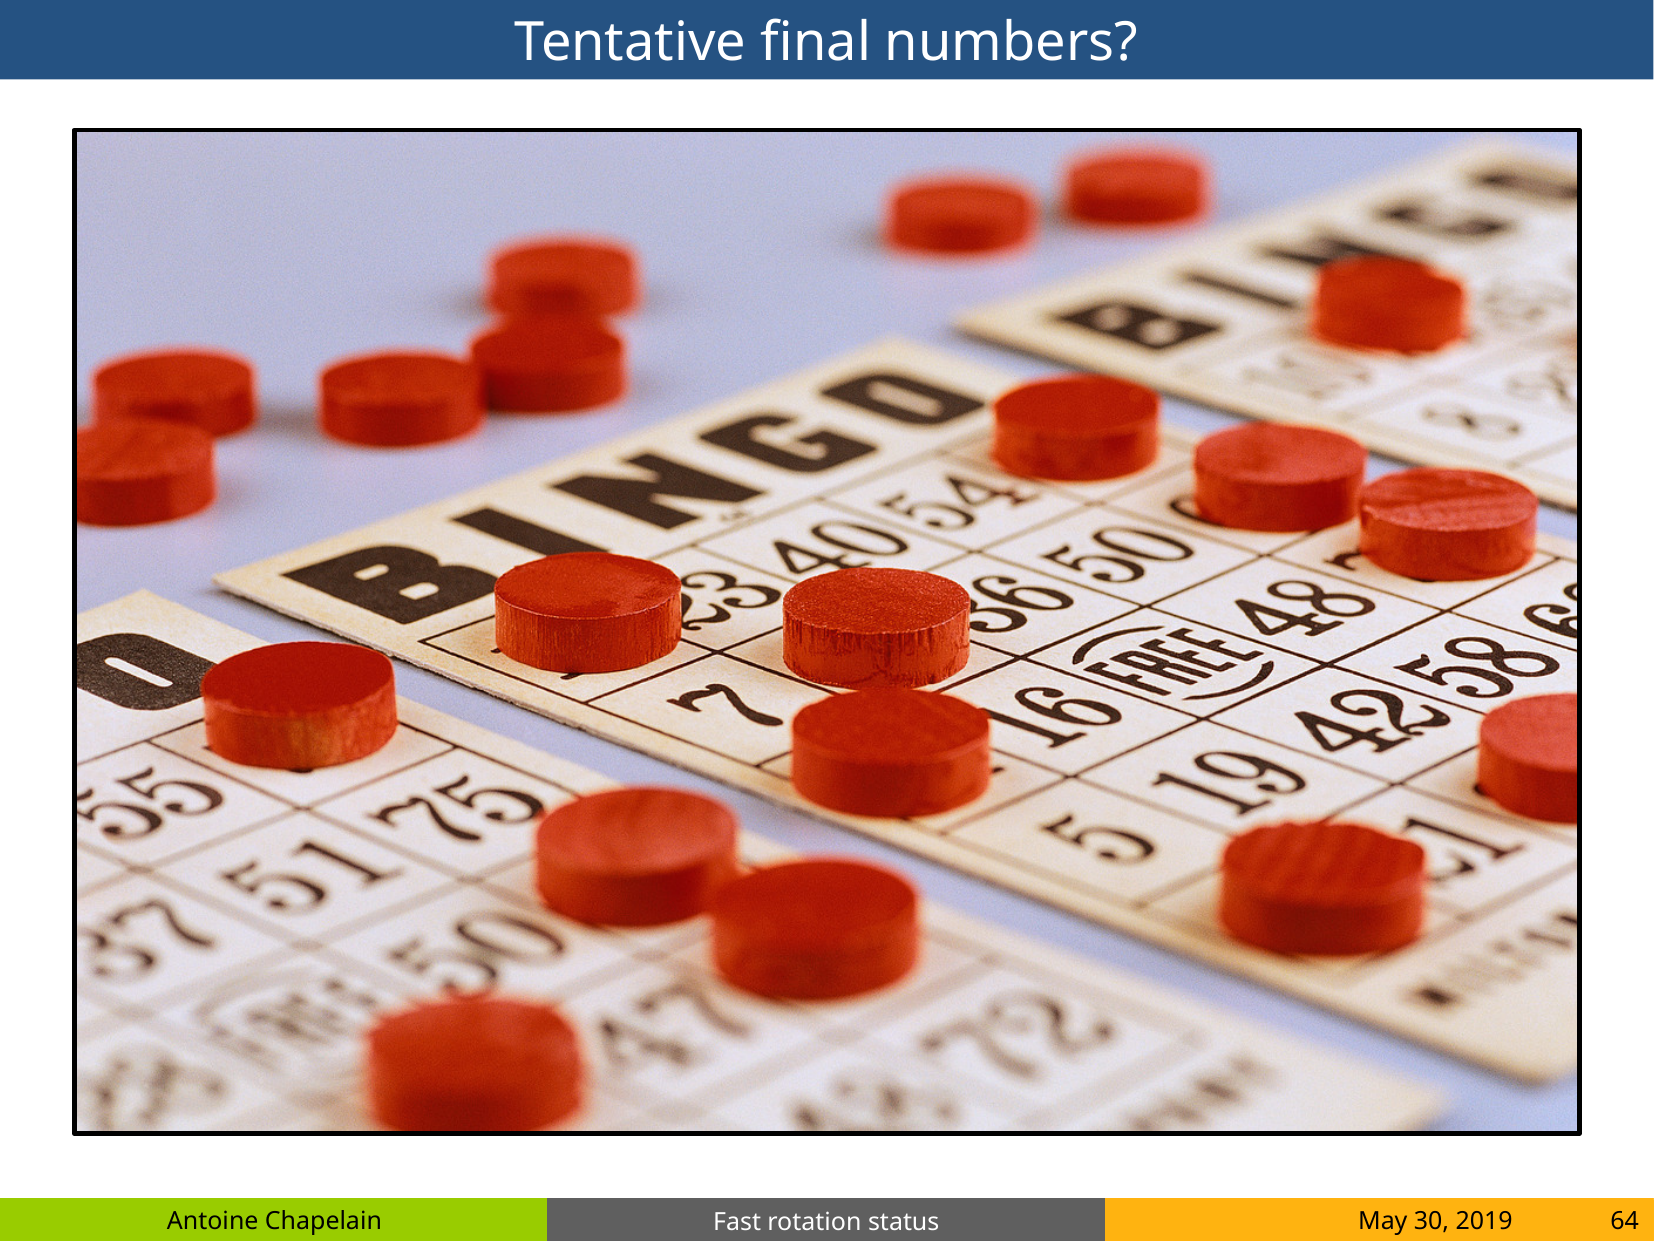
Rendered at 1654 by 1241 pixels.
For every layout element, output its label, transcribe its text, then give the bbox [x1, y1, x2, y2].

title Tentative final numbers? [0, 0, 1654, 80]
list [45, 106, 1606, 1186]
picture [76, 132, 1577, 1132]
